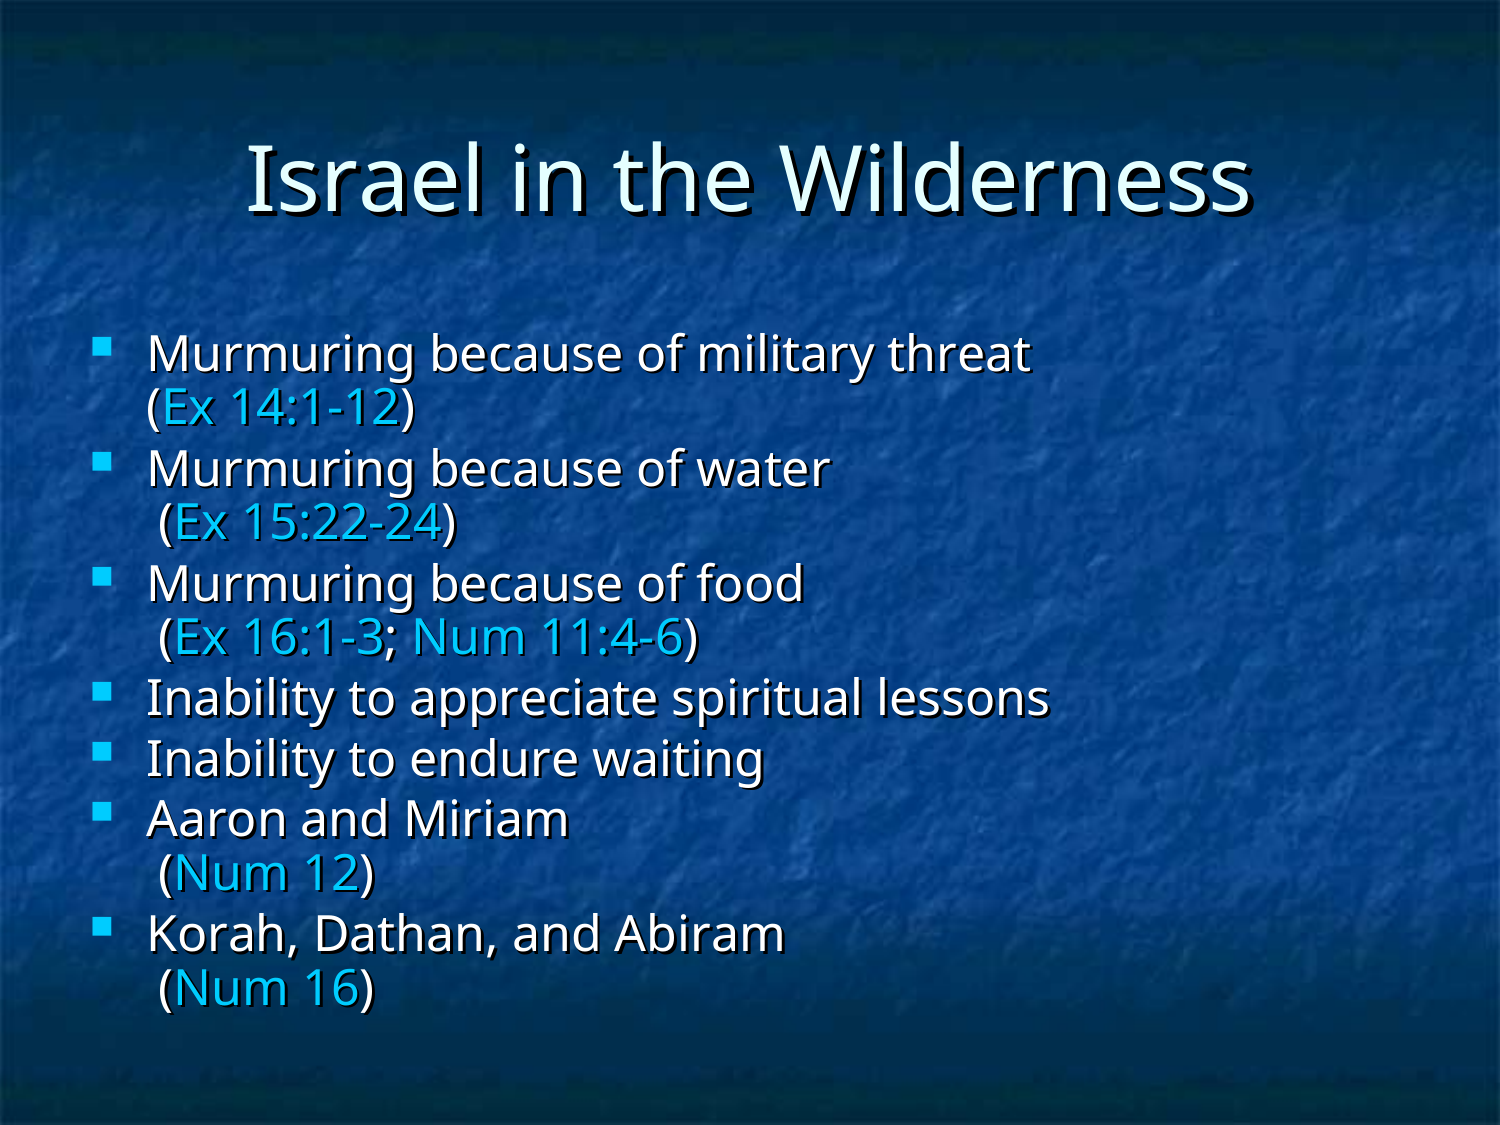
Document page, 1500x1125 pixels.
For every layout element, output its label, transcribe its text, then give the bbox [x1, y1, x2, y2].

picture [0, 0, 1500, 1125]
list Murmuring because of military threat (Ex 14:1-12) Murmuring because of water (Ex 15:22-24) Murmuring because of food (Ex 16:1-3; Num 11:4-6) Inability to appreciate spiritual lessons Inability to endure waiting Aaron and Miriam (Num 12) Korah, Dathan, and Abiram (Num 16) [75, 324, 1426, 1001]
title Israel in the Wilderness [75, 62, 1426, 288]
